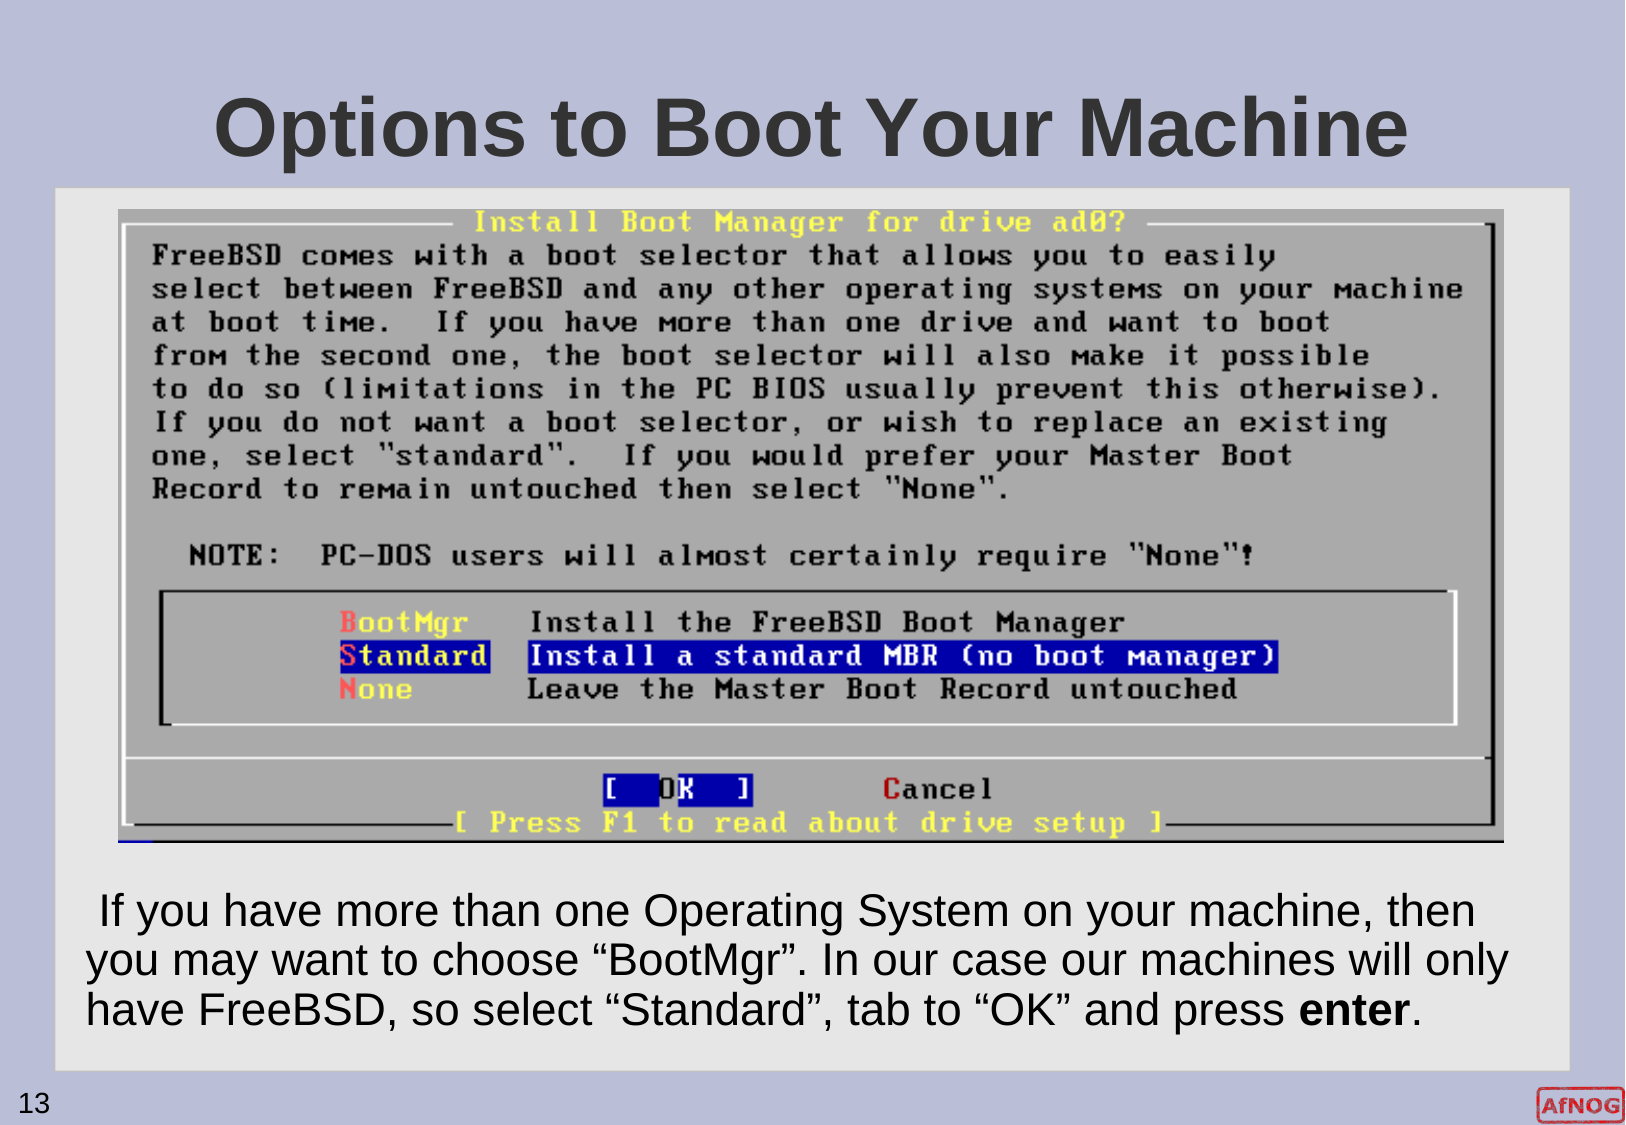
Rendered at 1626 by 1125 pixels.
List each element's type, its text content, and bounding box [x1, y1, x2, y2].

list [82, 214, 1560, 1045]
picture [1535, 1085, 1626, 1125]
title Options to Boot Your Machine [54, 44, 1571, 215]
text_box If you have more than one Operating System on your machine, then you may want to choose “BootMgr”. In our case our machines will only have FreeBSD, so select “Standard”, tab to “OK” and press enter. [70, 879, 1554, 1085]
picture [118, 209, 1504, 843]
